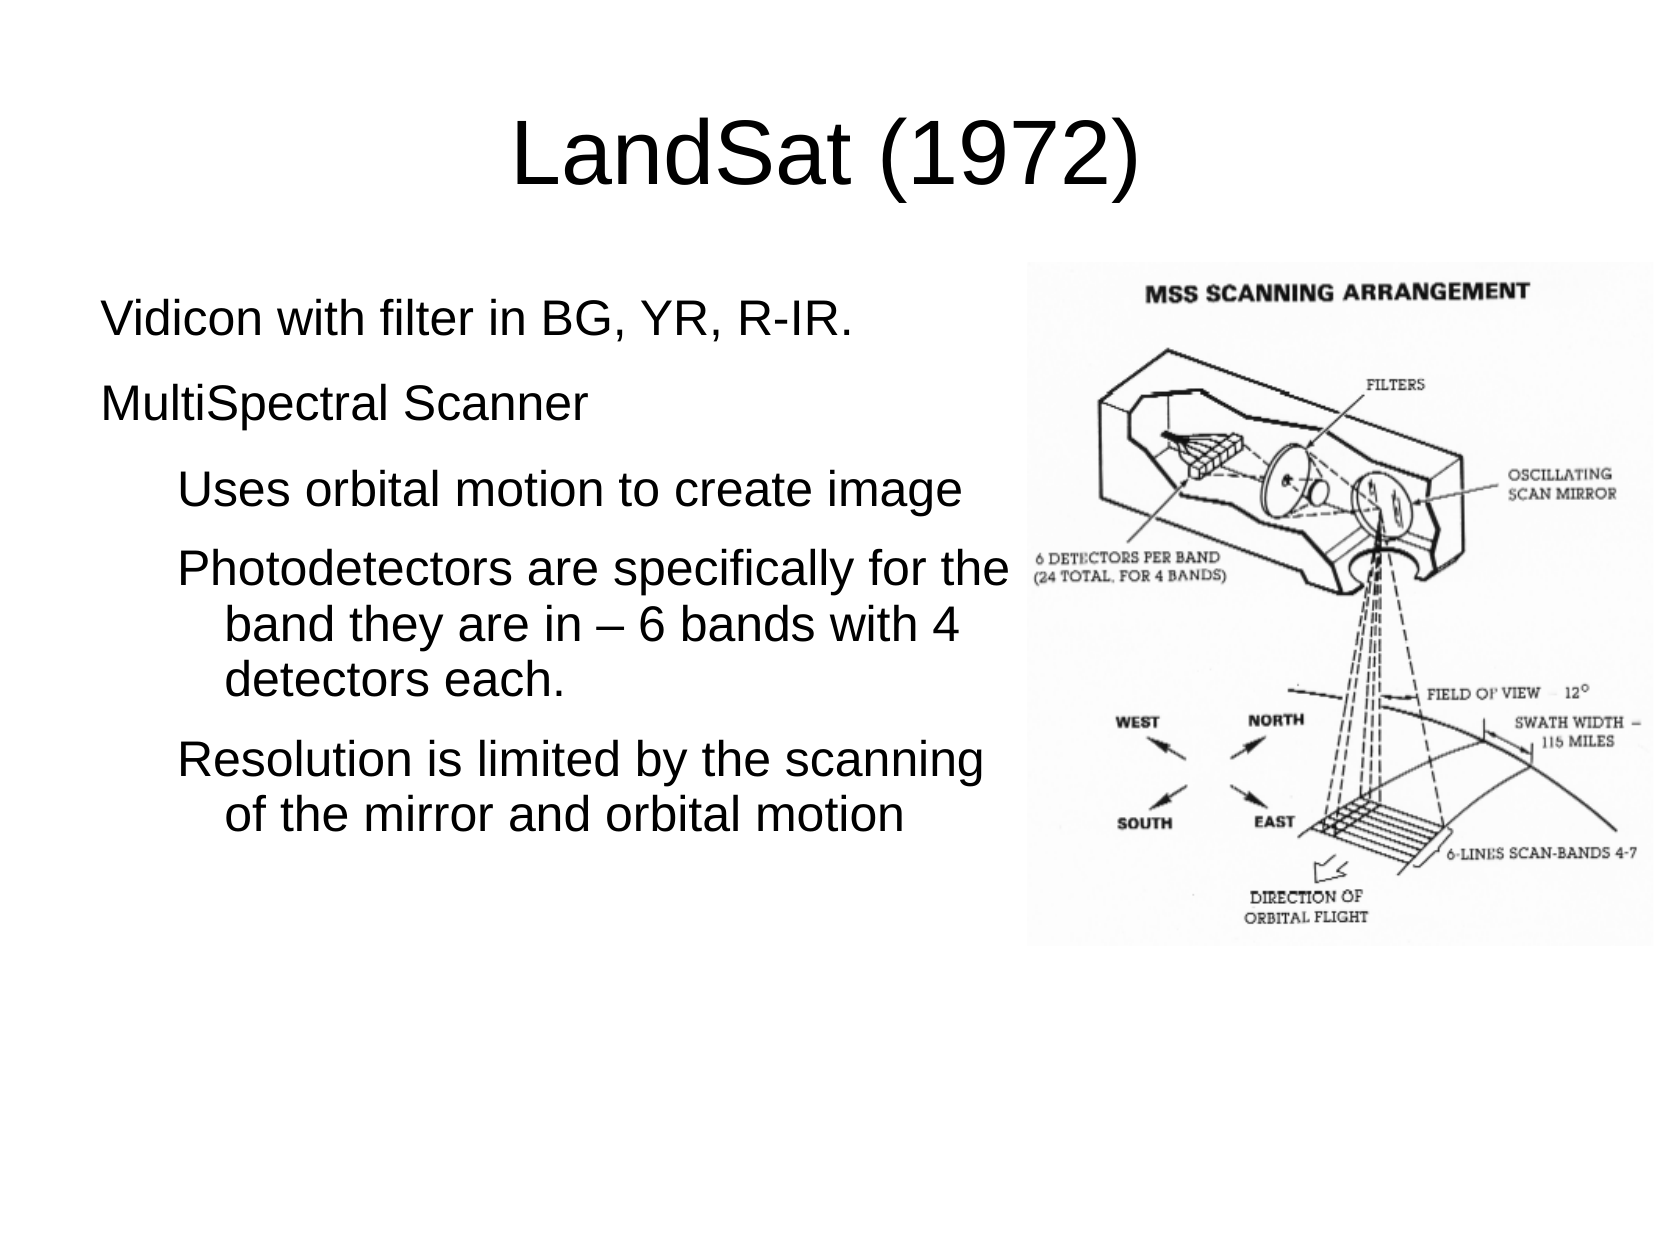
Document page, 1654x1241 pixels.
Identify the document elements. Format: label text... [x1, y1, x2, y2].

title LandSat (1972) [82, 56, 1571, 250]
picture [1027, 262, 1654, 946]
list Vidicon with filter in BG, YR, R-IR. MultiSpectral Scanner Uses orbital motion to create image Photodetectors are specifically for the band they are in – 6 bands with 4 detectors each. Resolution is limited by the scanning of the mirror and orbital motion [82, 290, 1013, 1094]
